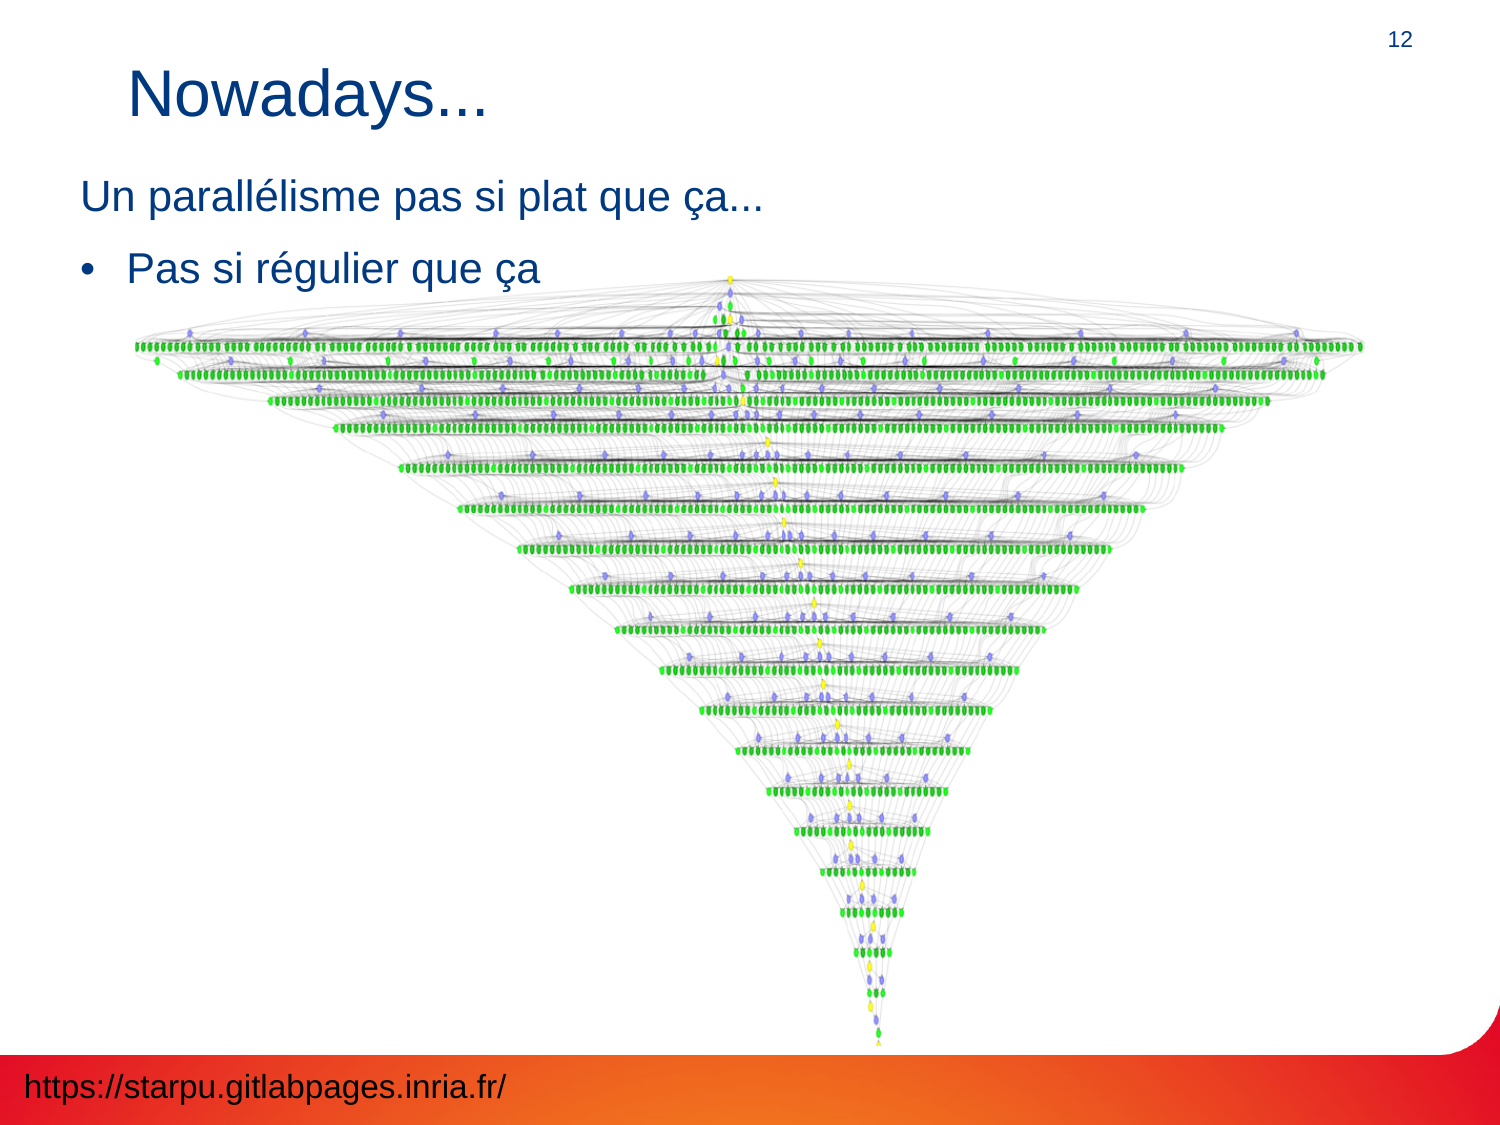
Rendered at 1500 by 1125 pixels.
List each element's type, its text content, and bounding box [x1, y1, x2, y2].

list Un parallélisme pas si plat que ça... Pas si régulier que ça [65, 164, 1428, 946]
picture [0, 946, 1500, 1125]
title Nowadays... [112, 0, 1474, 188]
